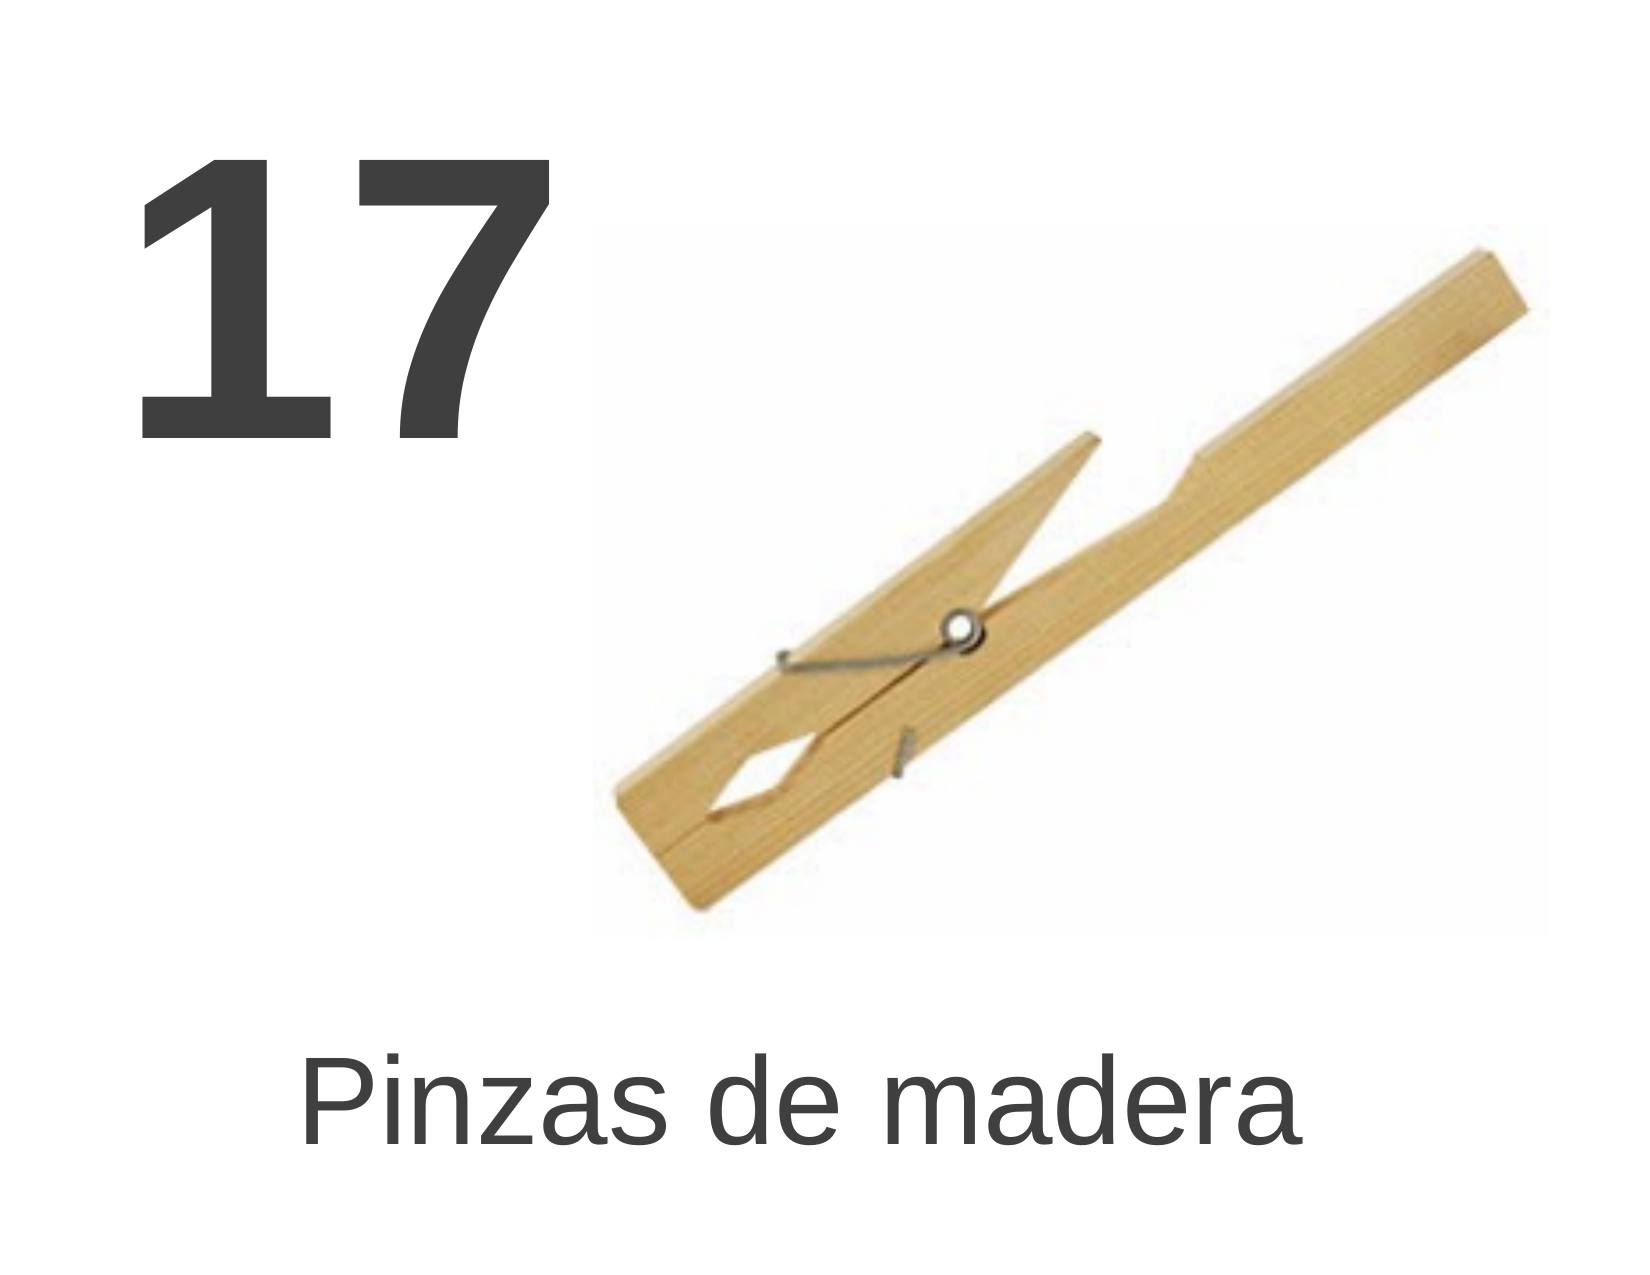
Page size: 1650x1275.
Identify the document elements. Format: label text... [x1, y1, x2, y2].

text_box Pinzas de madera [122, 1012, 1477, 1179]
picture [593, 224, 1549, 939]
text_box 17 [91, 83, 594, 534]
